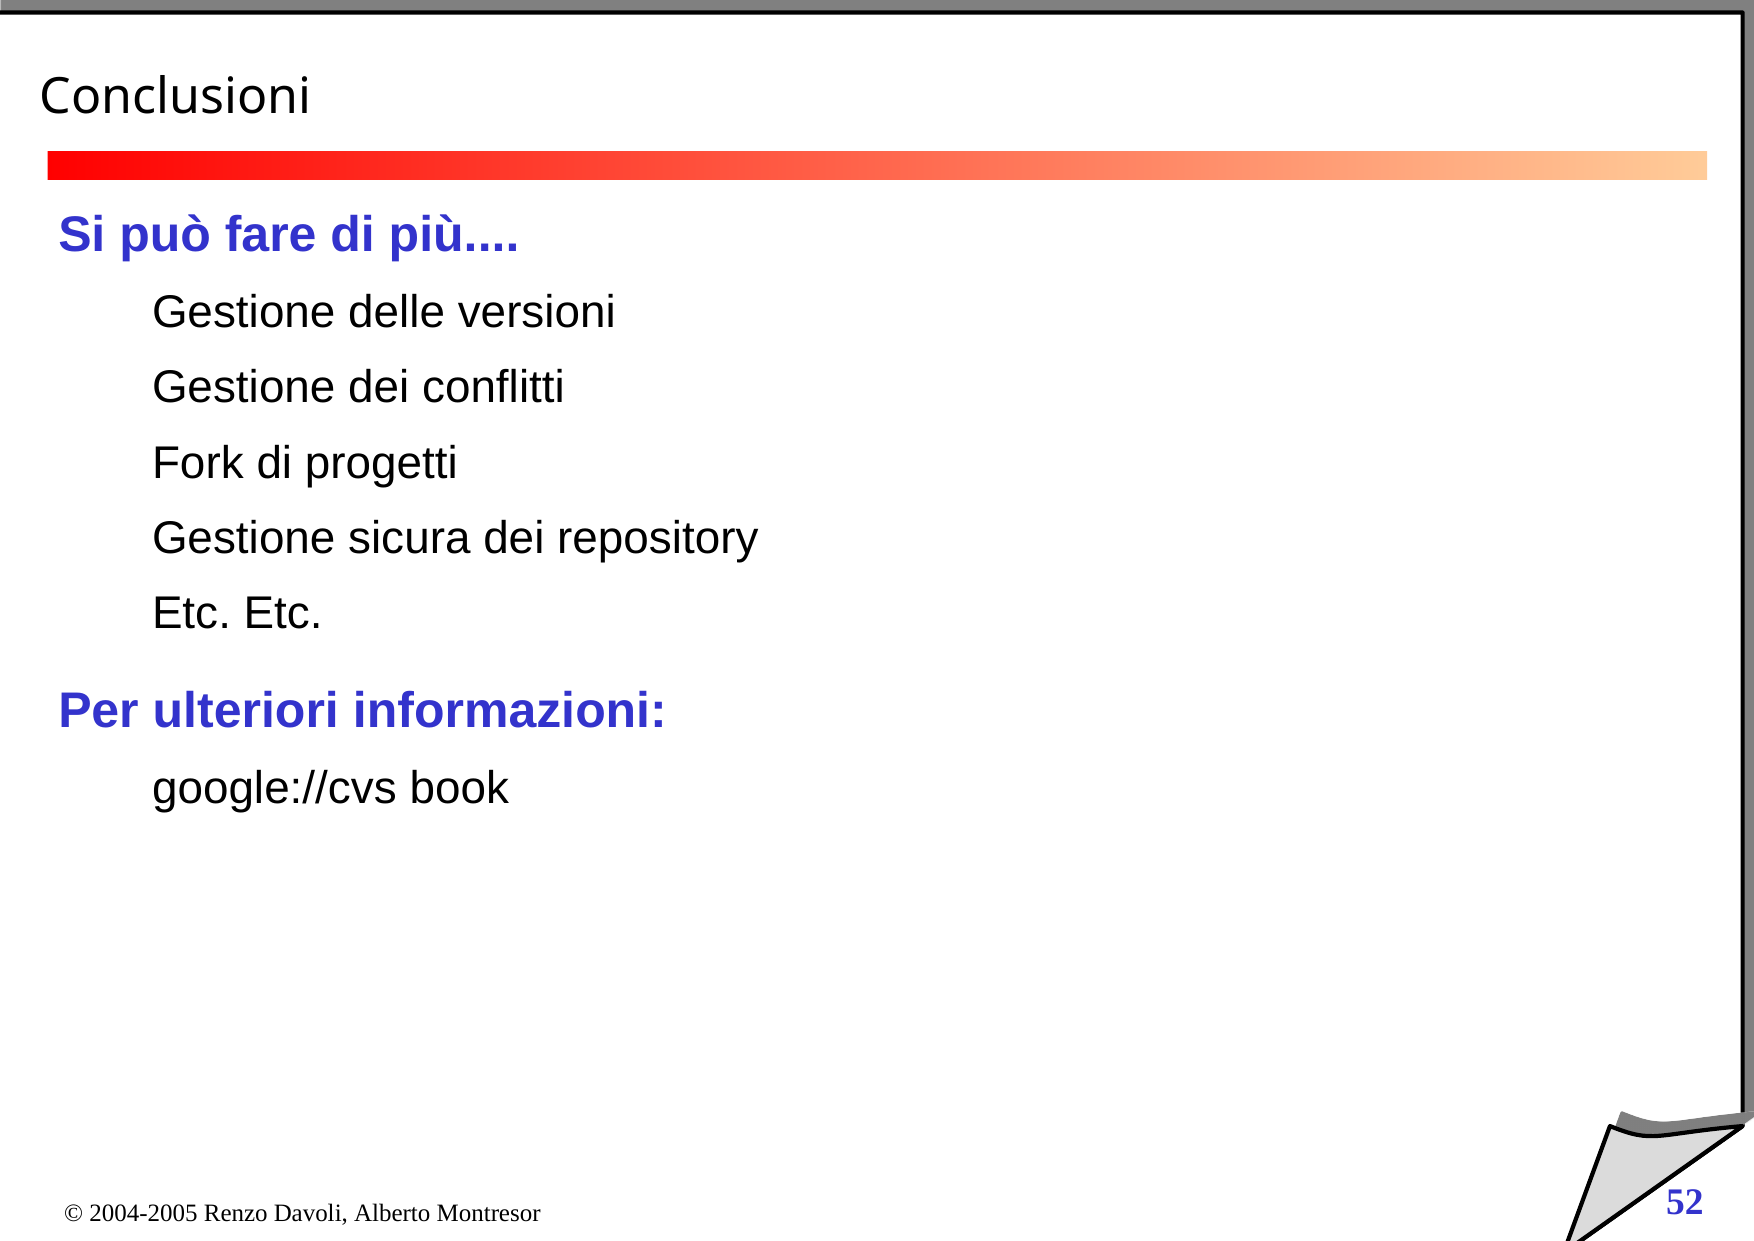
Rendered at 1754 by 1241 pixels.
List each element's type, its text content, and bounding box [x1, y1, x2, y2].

list Si può fare di più.... Gestione delle versioni Gestione dei conflitti Fork di progetti Gestione sicura dei repository Etc. Etc. Per ulteriori informazioni: google://cvs book [58, 206, 1696, 877]
title Conclusioni [40, 49, 1714, 144]
